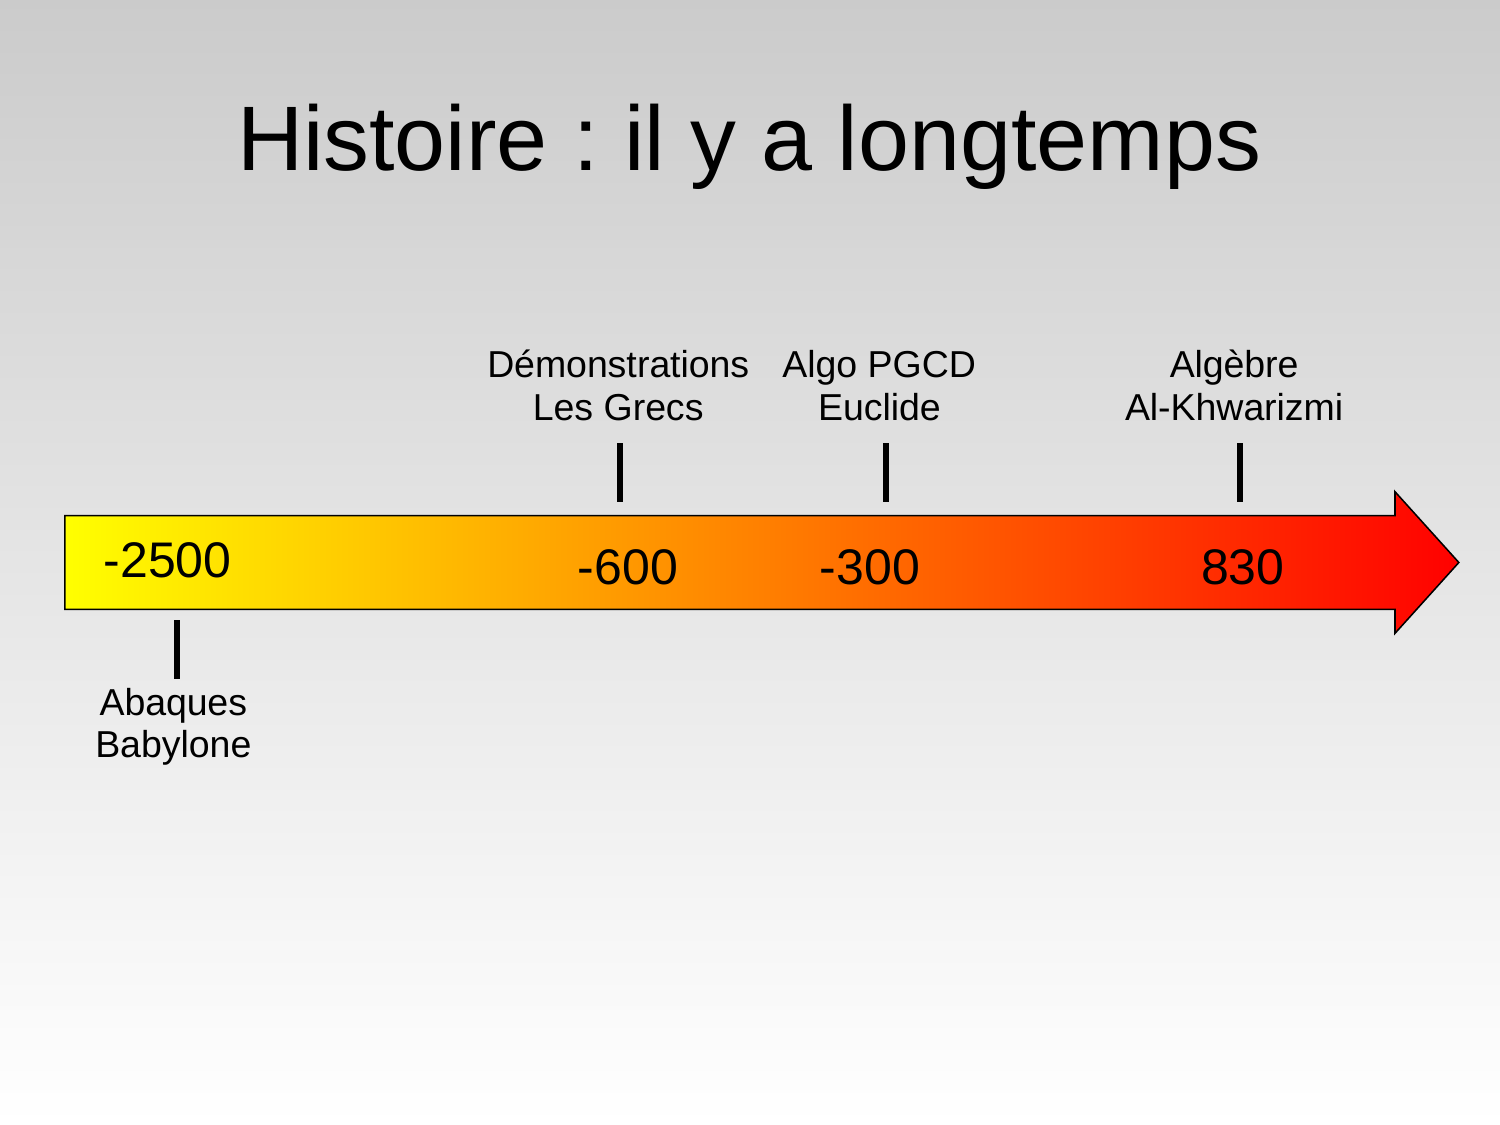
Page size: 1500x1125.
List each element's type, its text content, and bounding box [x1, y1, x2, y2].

text_box Algèbre Al-Khwarizmi [1110, 336, 1358, 436]
text_box -300 [805, 531, 935, 603]
text_box 830 [1186, 531, 1300, 603]
text_box [64, 491, 1459, 634]
text_box -2500 [88, 524, 247, 597]
text_box Algo PGCD Euclide [767, 336, 991, 436]
text_box Abaques Babylone [80, 674, 266, 774]
text_box Démonstrations Les Grecs [472, 336, 765, 436]
title Histoire : il y a longtemps [75, 45, 1426, 233]
text_box -600 [563, 531, 693, 603]
